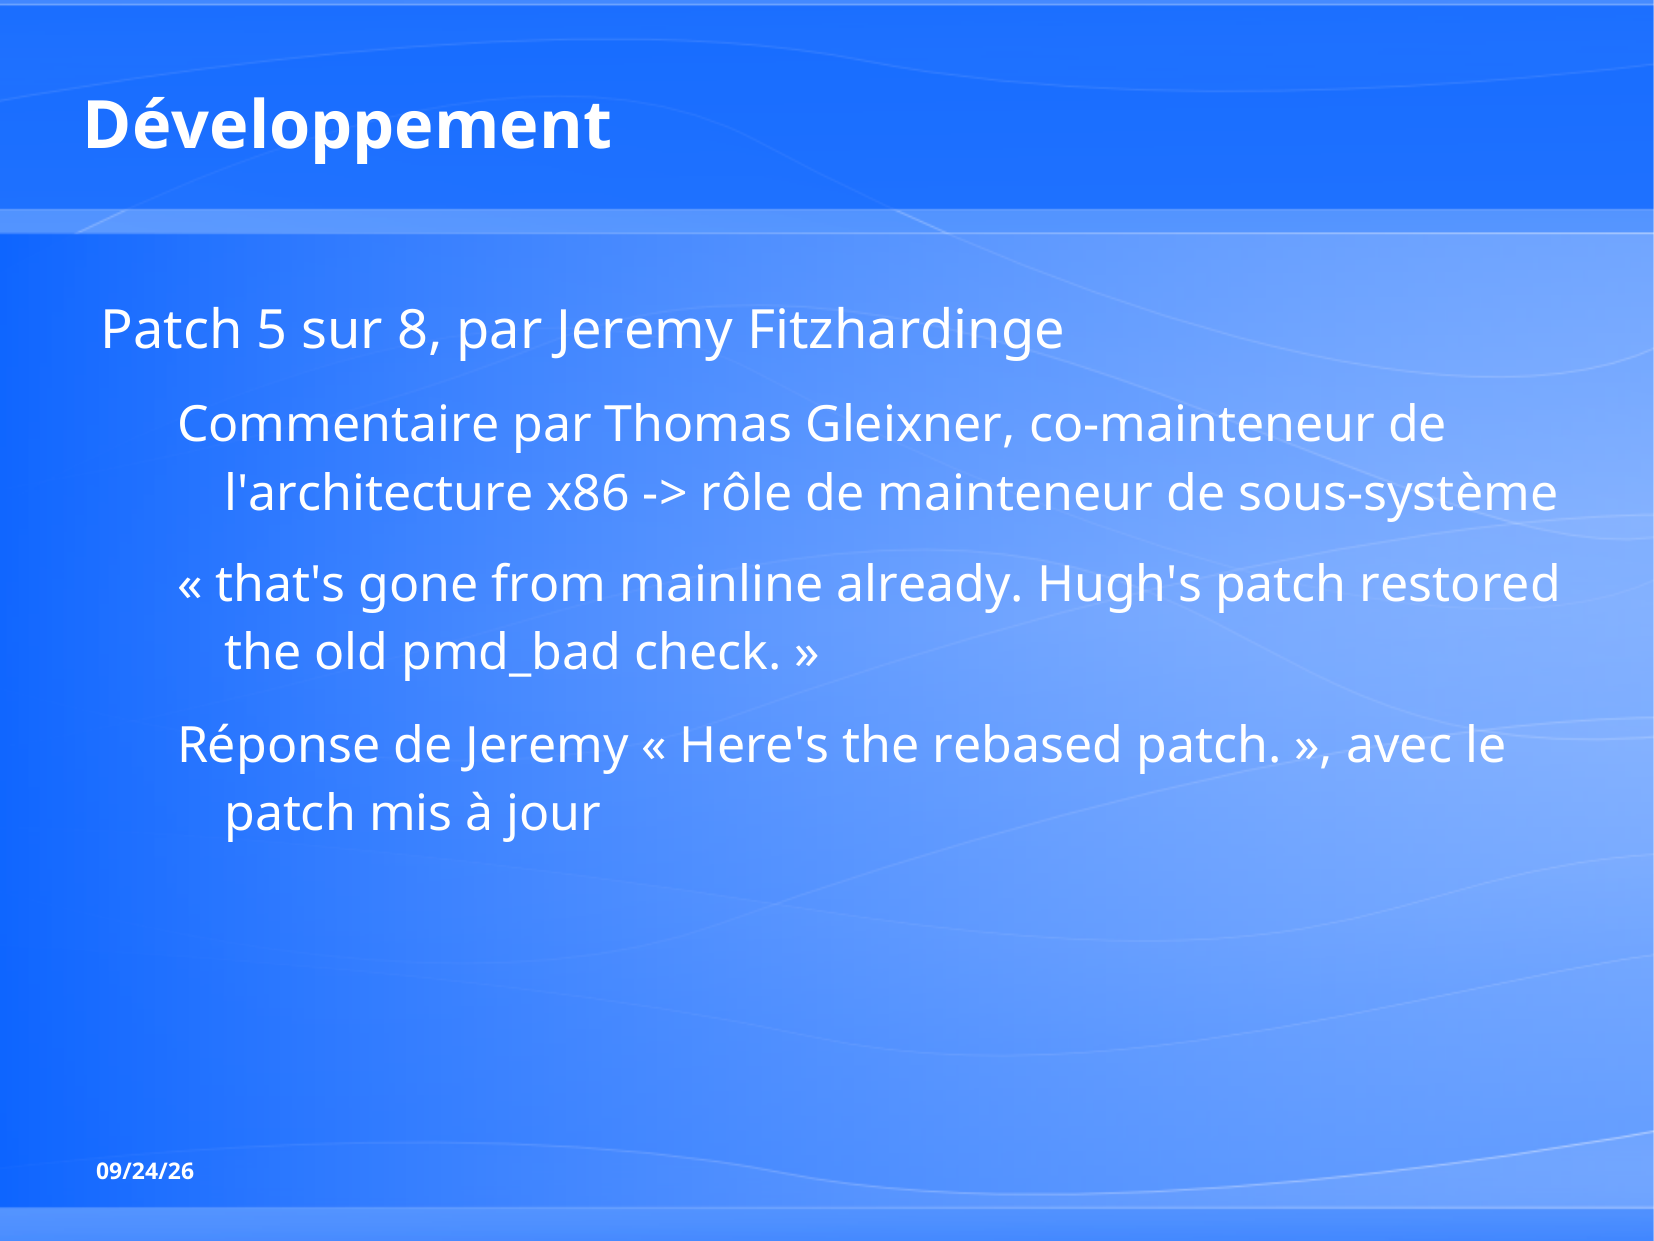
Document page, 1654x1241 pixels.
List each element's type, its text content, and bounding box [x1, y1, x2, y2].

list Patch 5 sur 8, par Jeremy Fitzhardinge Commentaire par Thomas Gleixner, co-mainteneur de l'architecture x86 -> rôle de mainteneur de sous-système « that's gone from mainline already. Hugh's patch restored the old pmd_bad check. » Réponse de Jeremy « Here's the rebased patch. », avec le patch mis à jour [82, 290, 1571, 1108]
title Développement [23, 15, 1625, 229]
picture [0, 0, 1654, 1241]
